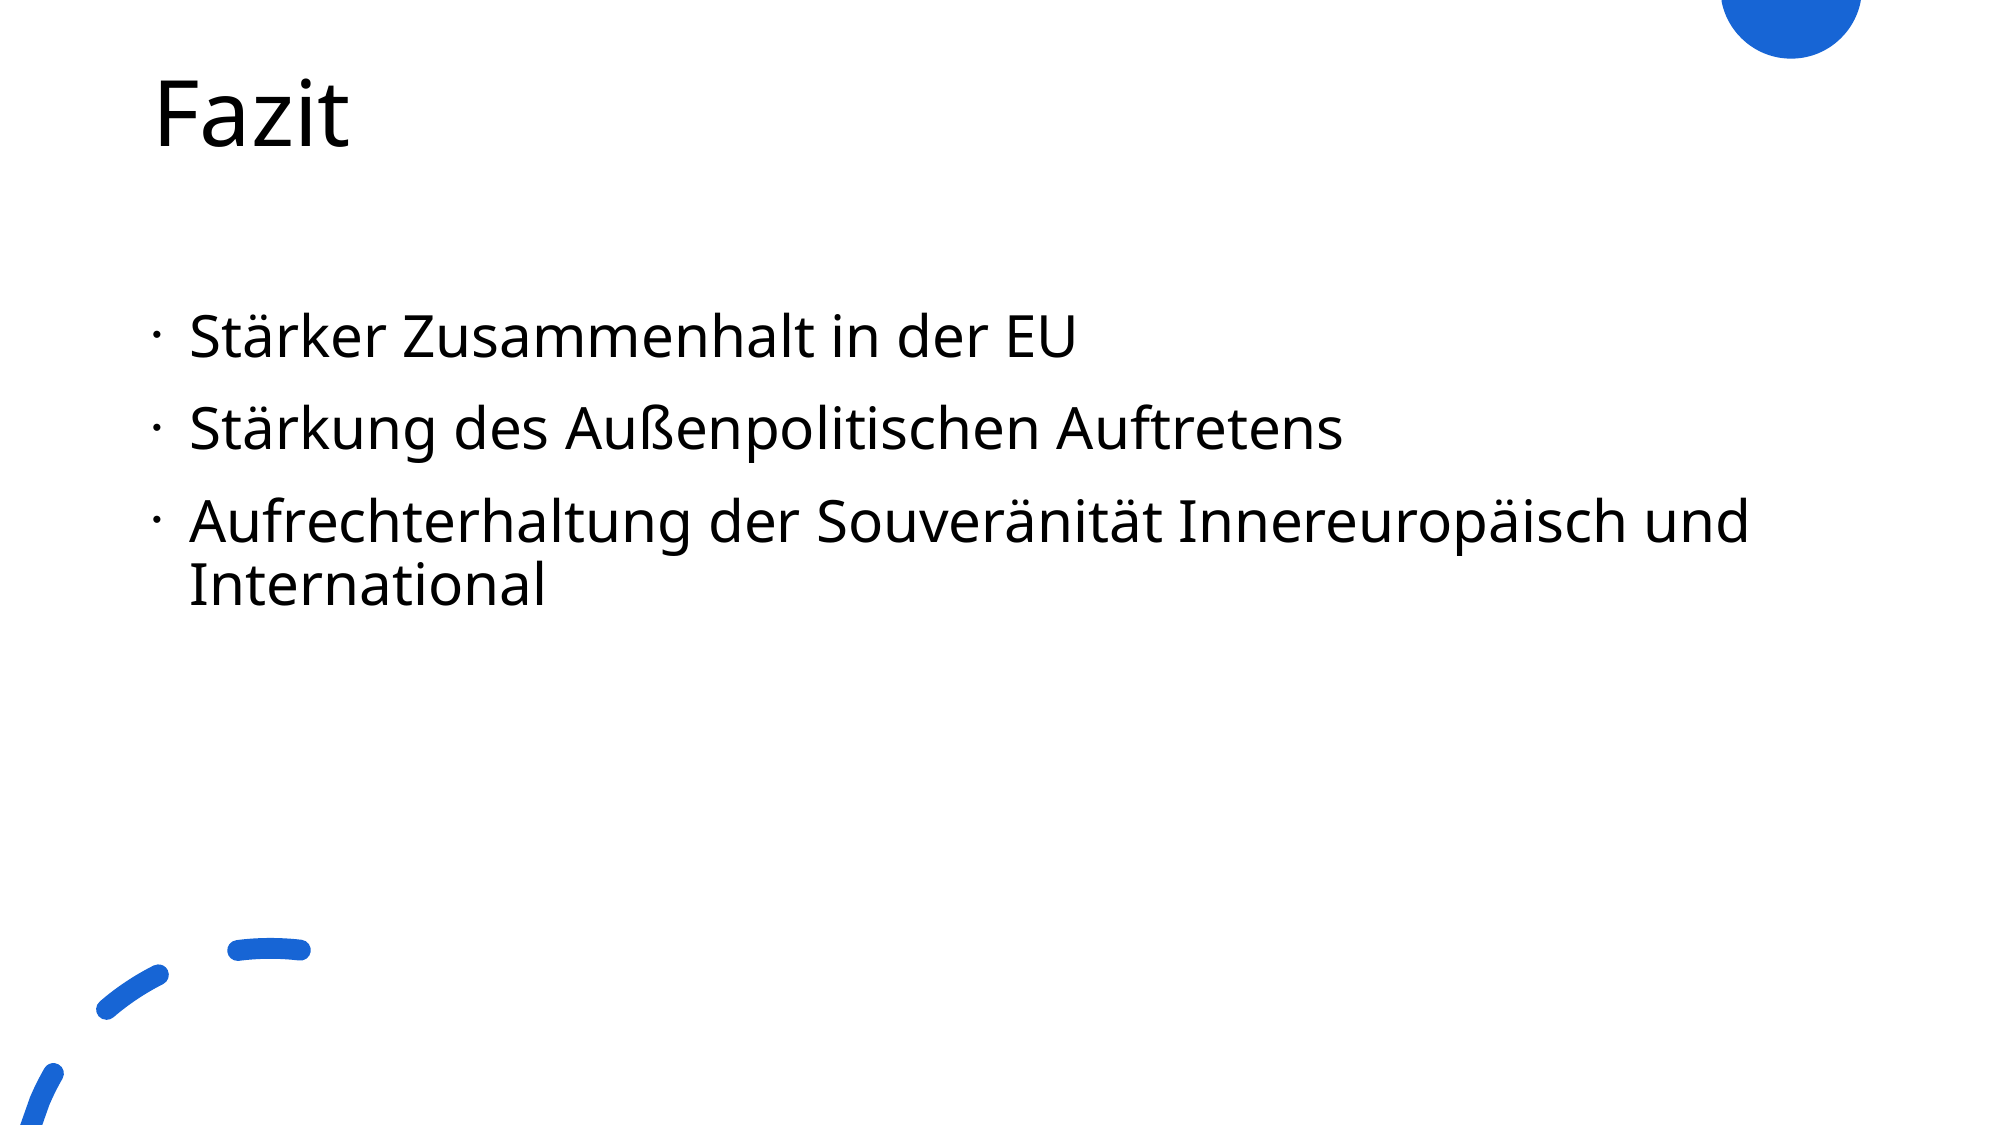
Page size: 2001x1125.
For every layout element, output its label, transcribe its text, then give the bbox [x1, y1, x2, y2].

title Fazit [137, 59, 1863, 278]
list Stärker Zusammenhalt in der EU Stärkung des Außenpolitischen Auftretens Aufrechterhaltung der Souveränität Innereuropäisch und International [137, 299, 1863, 933]
